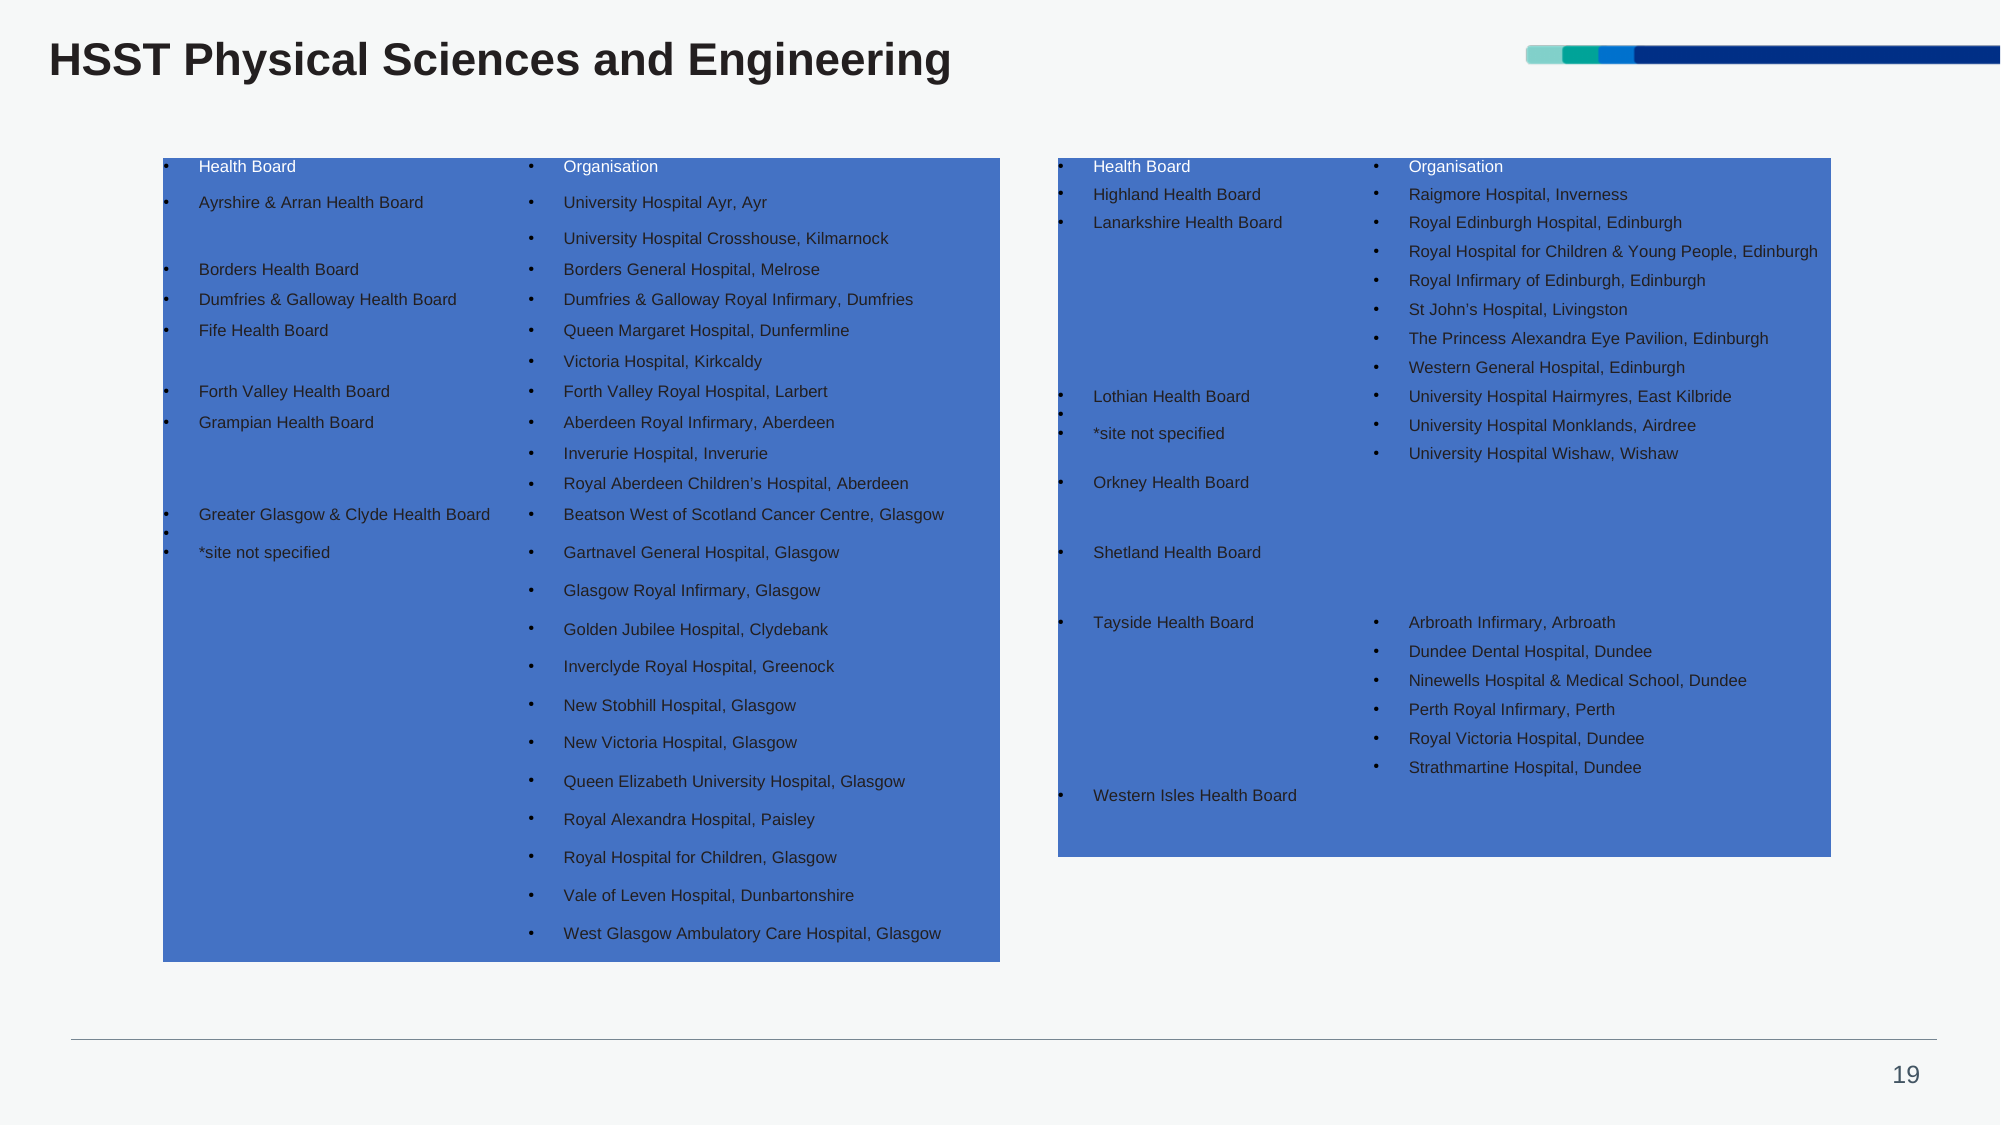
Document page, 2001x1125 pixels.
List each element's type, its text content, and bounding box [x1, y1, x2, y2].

table_cell Shetland Health Board [1058, 543, 1373, 613]
table_cell Ninewells Hospital & Medical School, Dundee [1373, 671, 1831, 700]
table_cell Western Isles Health Board [1058, 787, 1373, 857]
table_cell St John’s Hospital, Livingston [1373, 300, 1831, 329]
table_cell Ayrshire & Arran Health Board [163, 193, 528, 260]
table_cell Tayside Health Board [1058, 613, 1373, 787]
table_cell Dumfries & Galloway Health Board [163, 291, 528, 321]
table_cell Beatson West of Scotland Cancer Centre, Glasgow [528, 506, 1000, 544]
table_cell Greater Glasgow & Clyde Health Board *site not specified [163, 506, 528, 962]
table_cell [1373, 474, 1831, 543]
table_cell Vale of Leven Hospital, Dunbartonshire [528, 886, 1000, 924]
table_cell Grampian Health Board [163, 413, 528, 506]
table_cell Royal Hospital for Children, Glasgow [528, 848, 1000, 886]
table_cell Royal Victoria Hospital, Dundee [1373, 729, 1831, 758]
table_header Organisation [1373, 158, 1831, 185]
table_cell West Glasgow Ambulatory Care Hospital, Glasgow [528, 924, 1000, 962]
table_cell Strathmartine Hospital, Dundee [1373, 758, 1831, 787]
table_cell Queen Elizabeth University Hospital, Glasgow [528, 772, 1000, 810]
table_cell New Stobhill Hospital, Glasgow [528, 696, 1000, 734]
table_cell Dundee Dental Hospital, Dundee [1373, 642, 1831, 671]
table_cell University Hospital Crosshouse, Kilmarnock [528, 229, 1000, 260]
table_cell Royal Edinburgh Hospital, Edinburgh [1373, 214, 1831, 242]
table_cell [1373, 787, 1831, 857]
table_cell Queen Margaret Hospital, Dunfermline [528, 321, 1000, 352]
table_cell University Hospital Wishaw, Wishaw [1373, 445, 1831, 474]
table_cell University Hospital Monklands, Airdree [1373, 416, 1831, 445]
table_cell Royal Alexandra Hospital, Paisley [528, 810, 1000, 848]
table_header Organisation [528, 158, 1000, 193]
text_box HSST Physical Sciences and Engineering [33, 22, 1058, 93]
table_cell Royal Hospital for Children & Young People, Edinburgh [1373, 242, 1831, 271]
table_cell Western General Hospital, Edinburgh [1373, 358, 1831, 387]
table_cell Aberdeen Royal Infirmary, Aberdeen [528, 413, 1000, 444]
table_cell Forth Valley Royal Hospital, Larbert [528, 383, 1000, 413]
table_cell Inverurie Hospital, Inverurie [528, 444, 1000, 475]
table_cell Raigmore Hospital, Inverness [1373, 185, 1831, 214]
table_cell Borders Health Board [163, 260, 528, 291]
table_cell Inverclyde Royal Hospital, Greenock [528, 658, 1000, 696]
table_cell Fife Health Board [163, 321, 528, 383]
table_cell Arbroath Infirmary, Arbroath [1373, 613, 1831, 642]
table_cell Perth Royal Infirmary, Perth [1373, 700, 1831, 729]
table_cell The Princess Alexandra Eye Pavilion, Edinburgh [1373, 329, 1831, 358]
table_cell Lanarkshire Health Board [1058, 214, 1373, 387]
table_cell Royal Aberdeen Children’s Hospital, Aberdeen [528, 475, 1000, 506]
table_cell Borders General Hospital, Melrose [528, 260, 1000, 291]
table_cell Dumfries & Galloway Royal Infirmary, Dumfries [528, 291, 1000, 321]
table_cell Gartnavel General Hospital, Glasgow [528, 544, 1000, 582]
table_cell Orkney Health Board [1058, 474, 1373, 543]
table_cell [1373, 543, 1831, 613]
table_header Health Board [1058, 158, 1373, 185]
table_cell Lothian Health Board *site not specified [1058, 387, 1373, 474]
table_cell Royal Infirmary of Edinburgh, Edinburgh [1373, 271, 1831, 300]
table_cell Victoria Hospital, Kirkcaldy [528, 352, 1000, 383]
table_header Health Board [163, 158, 528, 193]
table_cell University Hospital Hairmyres, East Kilbride [1373, 387, 1831, 416]
table_cell University Hospital Ayr, Ayr [528, 193, 1000, 229]
table_cell Golden Jubilee Hospital, Clydebank [528, 620, 1000, 658]
table_cell Forth Valley Health Board [163, 383, 528, 413]
table_cell Glasgow Royal Infirmary, Glasgow [528, 582, 1000, 620]
table_cell New Victoria Hospital, Glasgow [528, 734, 1000, 772]
table_cell Highland Health Board [1058, 185, 1373, 214]
